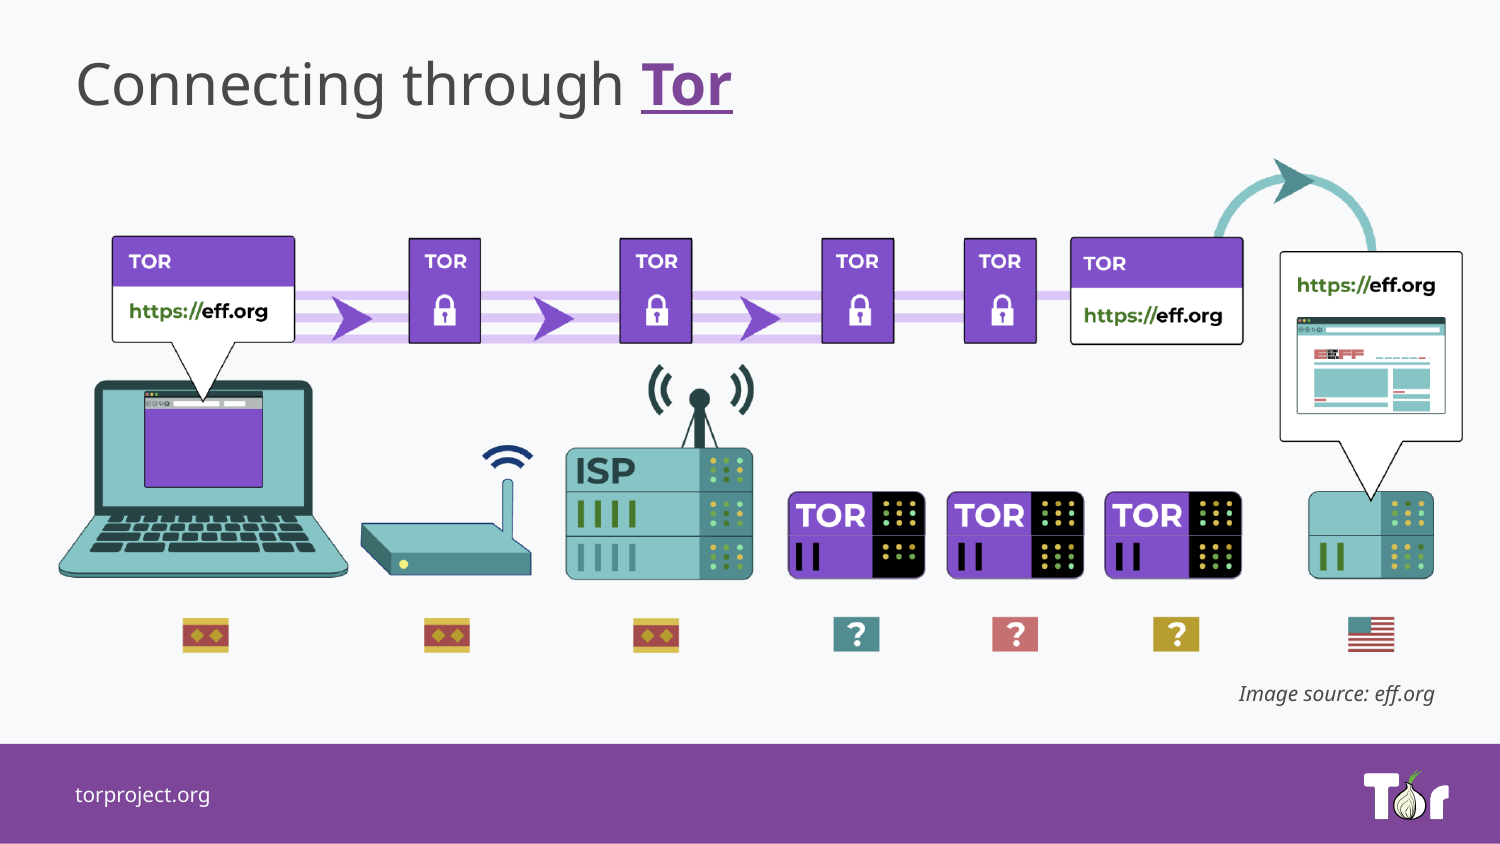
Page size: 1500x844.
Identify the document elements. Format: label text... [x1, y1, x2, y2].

picture [24, 0, 1475, 713]
title Connecting through Tor [75, 46, 1436, 141]
title Image source: eff.org [75, 680, 1436, 713]
picture [1364, 768, 1449, 820]
